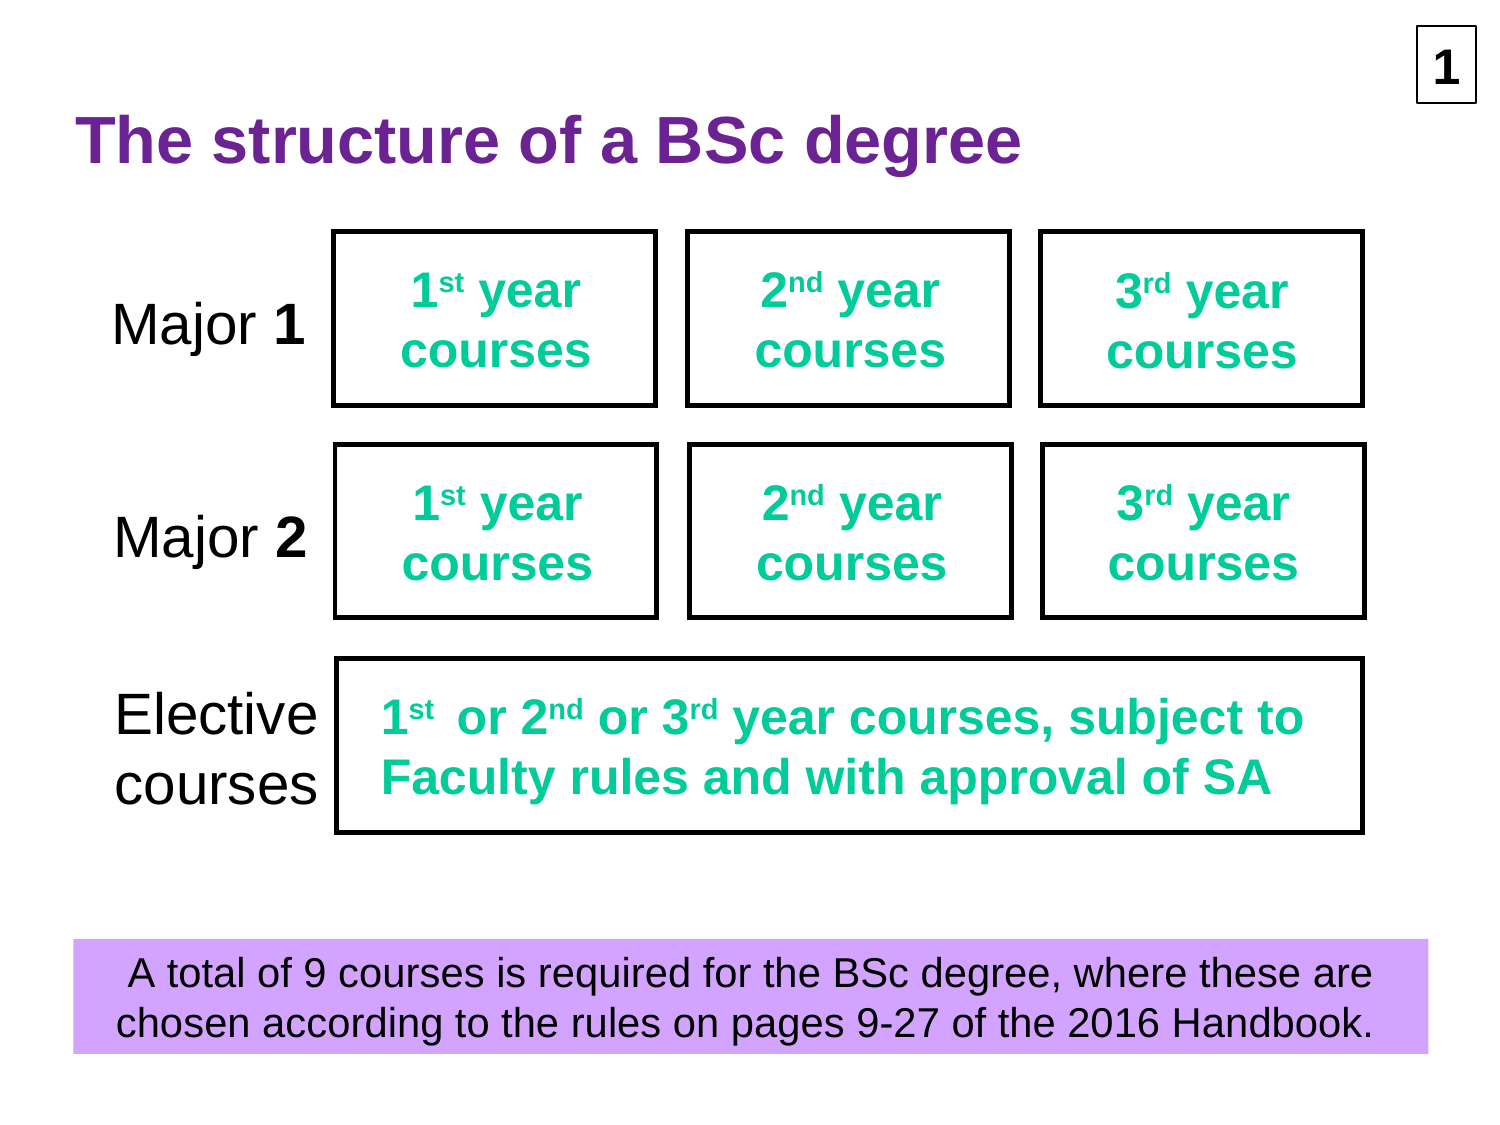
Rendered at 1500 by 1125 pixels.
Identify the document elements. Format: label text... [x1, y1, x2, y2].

text_box 3rd year courses [1054, 250, 1350, 386]
text_box A total of 9 courses is required for the BSc degree, where these are chosen according to the rules on pages 9-27 of the 2016 Handbook. [73, 938, 1429, 1054]
text_box 1st year courses [348, 250, 644, 386]
text_box 1 [1416, 26, 1477, 104]
title The structure of a BSc degree [75, 44, 1426, 233]
text_box 2nd year courses [702, 250, 998, 386]
text_box 1st or 2nd or 3rd year courses, subject to Faculty rules and with approval of SA [366, 677, 1365, 813]
text_box 1st year courses [349, 462, 646, 598]
text_box 2nd year courses [704, 462, 1000, 598]
text_box 3rd year courses [1055, 463, 1351, 599]
